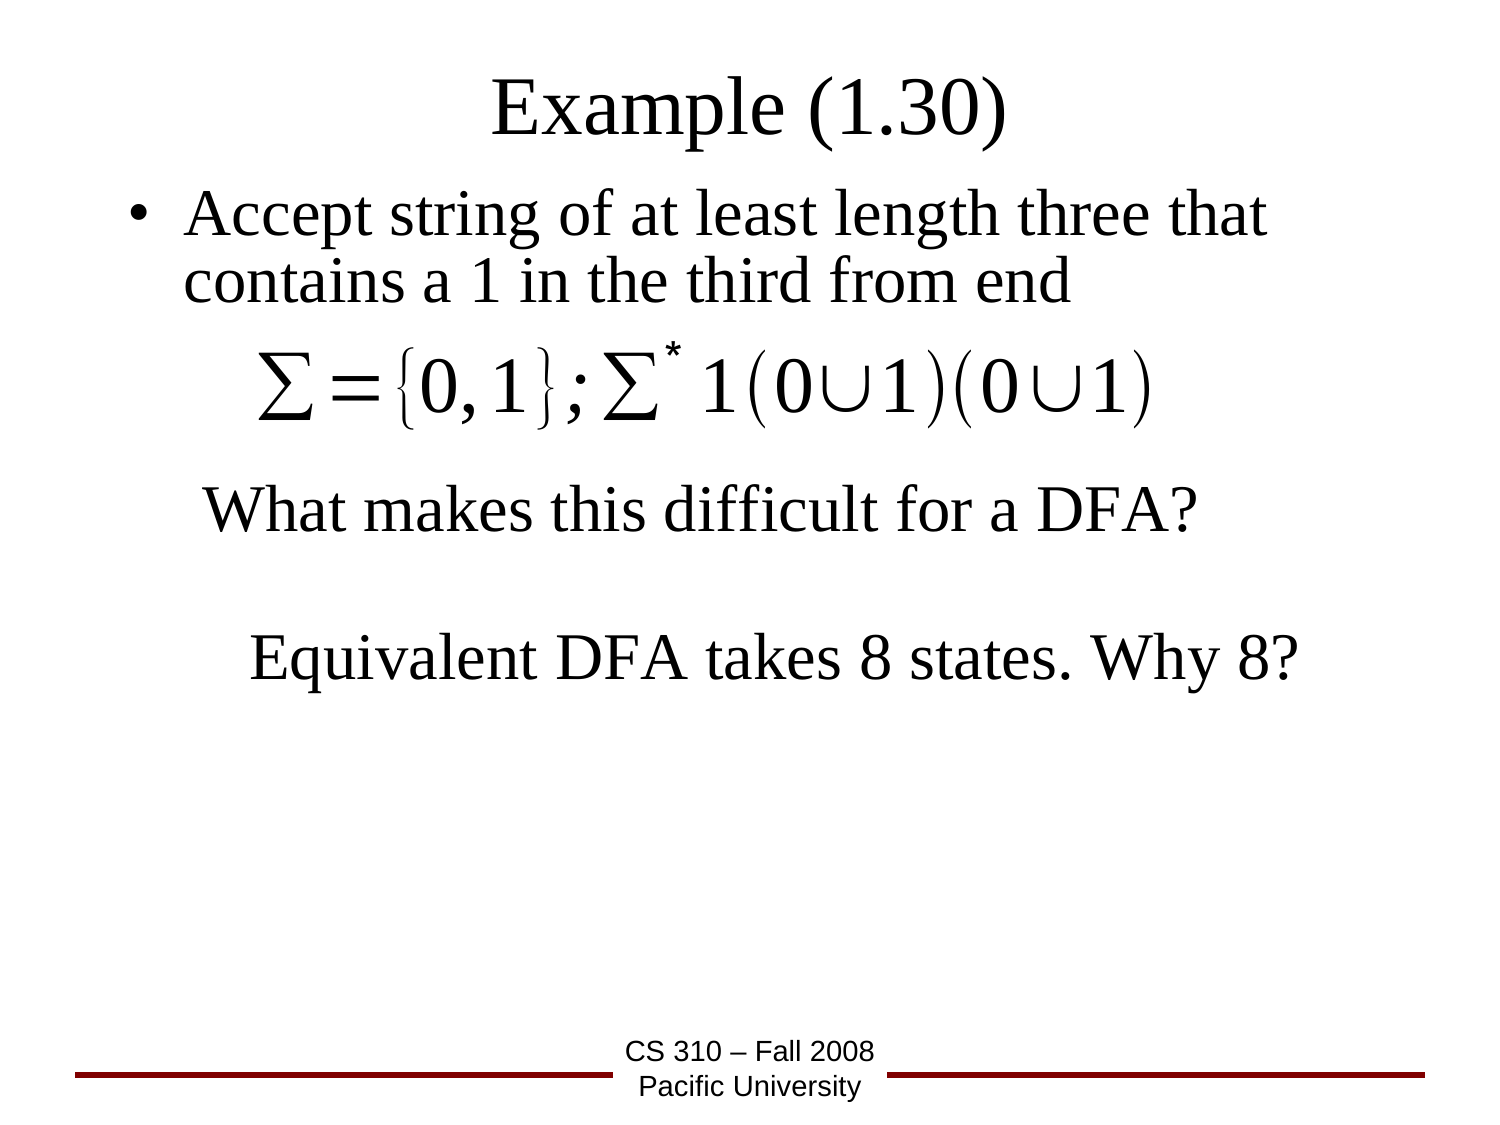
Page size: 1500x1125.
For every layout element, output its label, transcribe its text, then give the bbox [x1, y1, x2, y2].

chart [234, 331, 1176, 430]
title Example (1.30) [112, 49, 1388, 163]
list Accept string of at least length three that contains a 1 in the third from end What makes this difficult for a DFA? Equivalent DFA takes 8 states. Why 8? [112, 174, 1388, 708]
